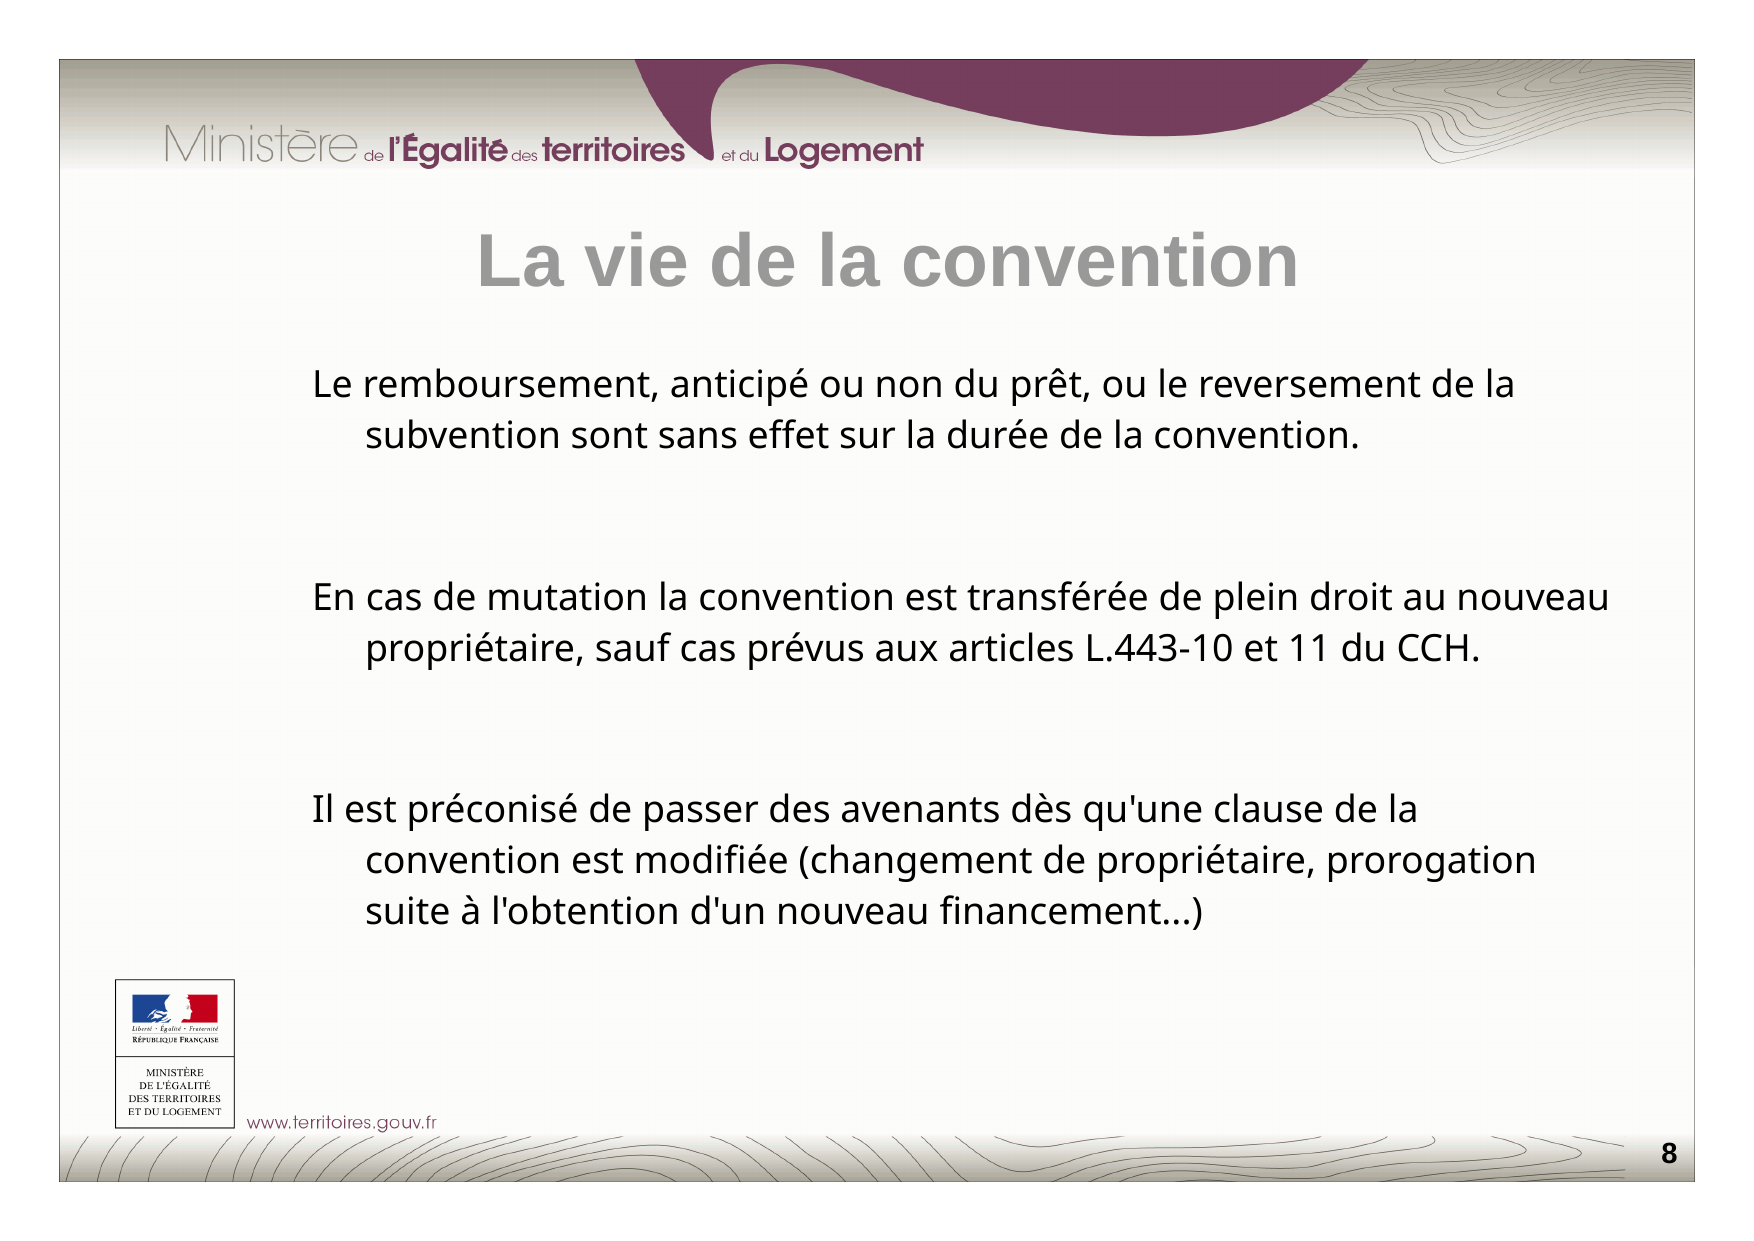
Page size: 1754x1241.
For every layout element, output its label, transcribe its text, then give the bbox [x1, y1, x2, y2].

picture [59, 59, 1695, 1182]
list Le remboursement, anticipé ou non du prêt, ou le reversement de la subvention sont sans effet sur la durée de la convention. En cas de mutation la convention est transférée de plein droit au nouveau propriétaire, sauf cas prévus aux articles L.443-10 et 11 du CCH. Il est préconisé de passer des avenants dès qu'une clause de la convention est modifiée (changement de propriétaire, prorogation suite à l'obtention d'un nouveau financement...) [294, 357, 1626, 1009]
title La vie de la convention [152, 166, 1626, 355]
